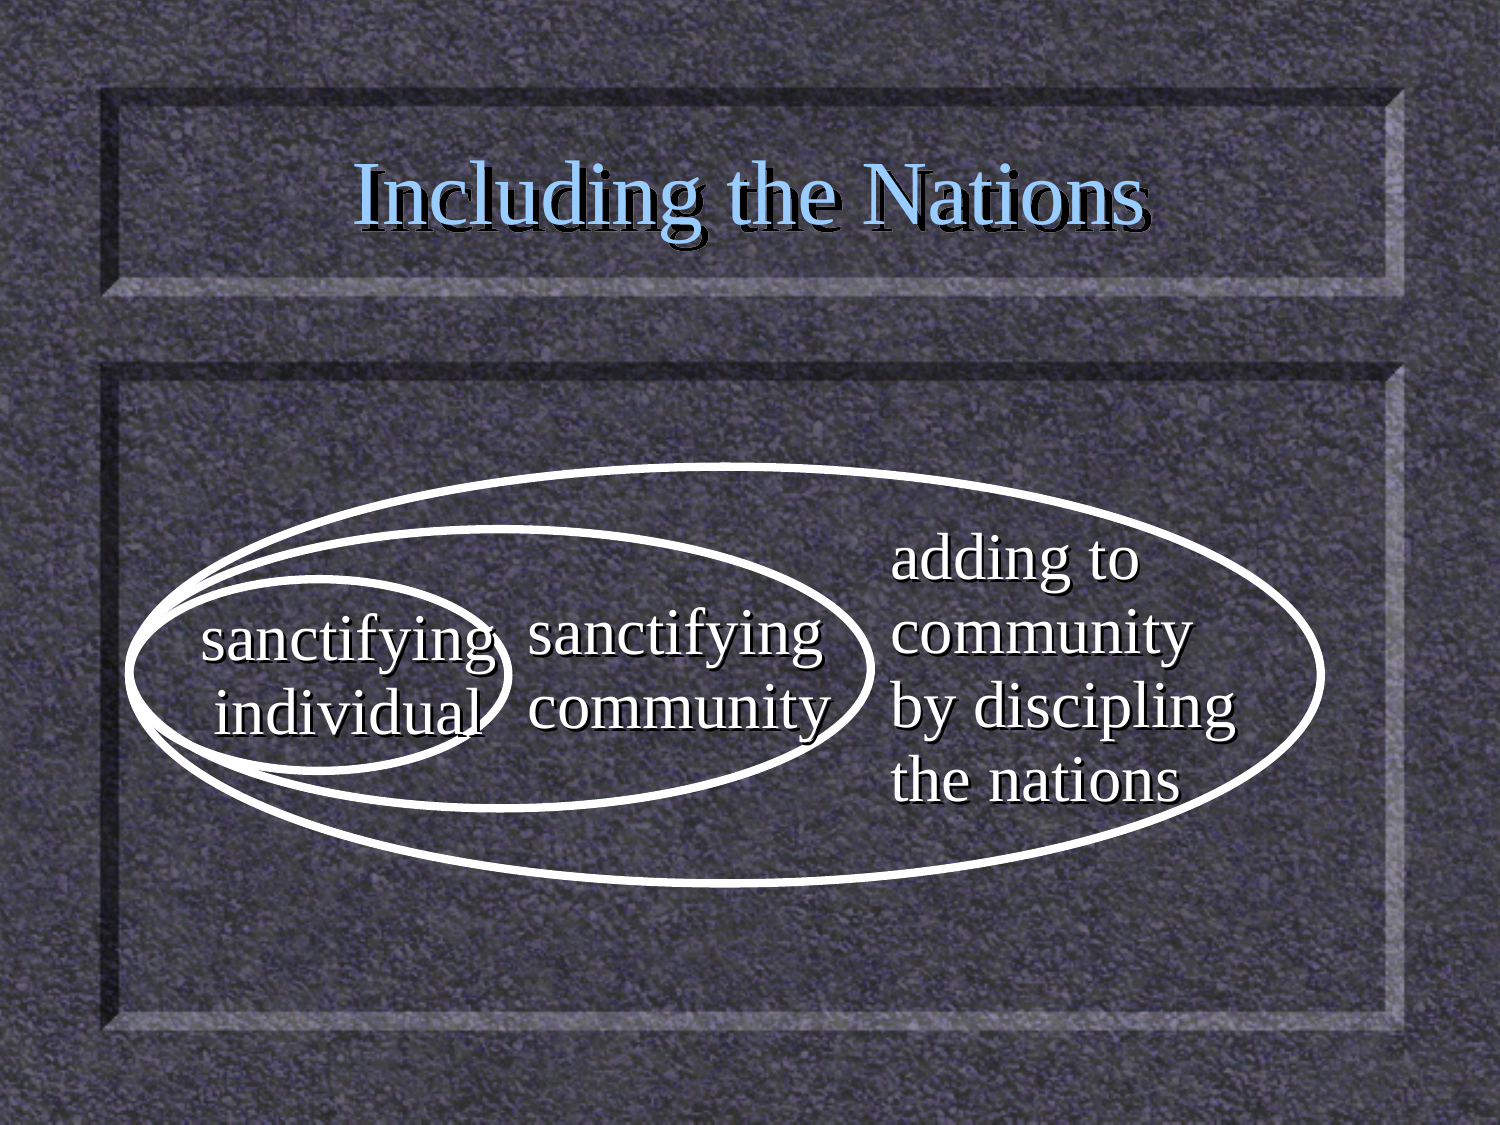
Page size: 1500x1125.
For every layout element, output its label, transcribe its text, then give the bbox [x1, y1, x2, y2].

picture [0, 0, 1500, 1125]
text_box sanctifying individual [134, 579, 509, 771]
text_box adding to community by discipling the nations [874, 512, 1288, 824]
title Including the Nations [150, 135, 1351, 253]
text_box sanctifying community [512, 587, 850, 751]
